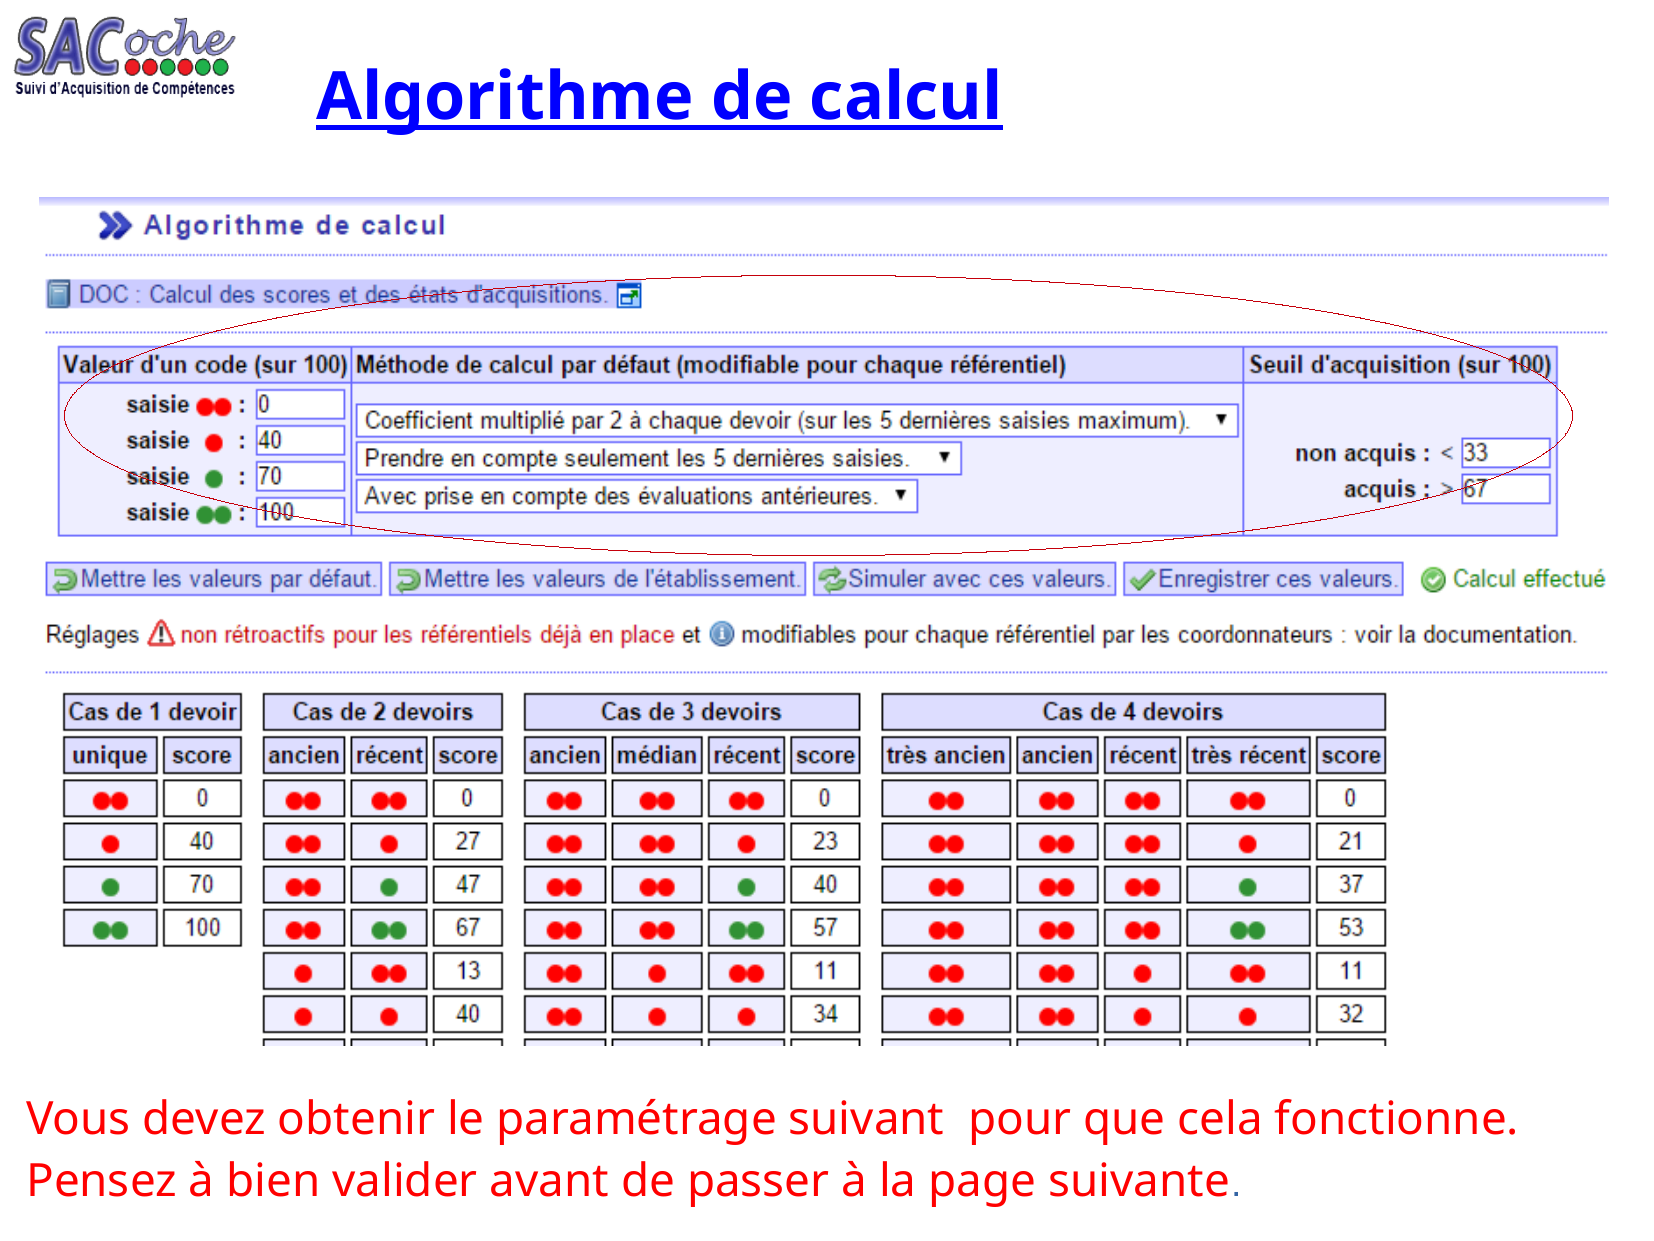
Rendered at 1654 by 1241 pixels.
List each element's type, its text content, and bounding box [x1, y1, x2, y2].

picture [39, 197, 1609, 1046]
title Algorithme de calcul [315, 17, 1557, 171]
text_box Vous devez obtenir le paramétrage suivant pour que cela fonctionne. Pensez à bien valider avant de passer à la page suivante. [11, 1077, 1627, 1241]
picture [10, 13, 239, 99]
